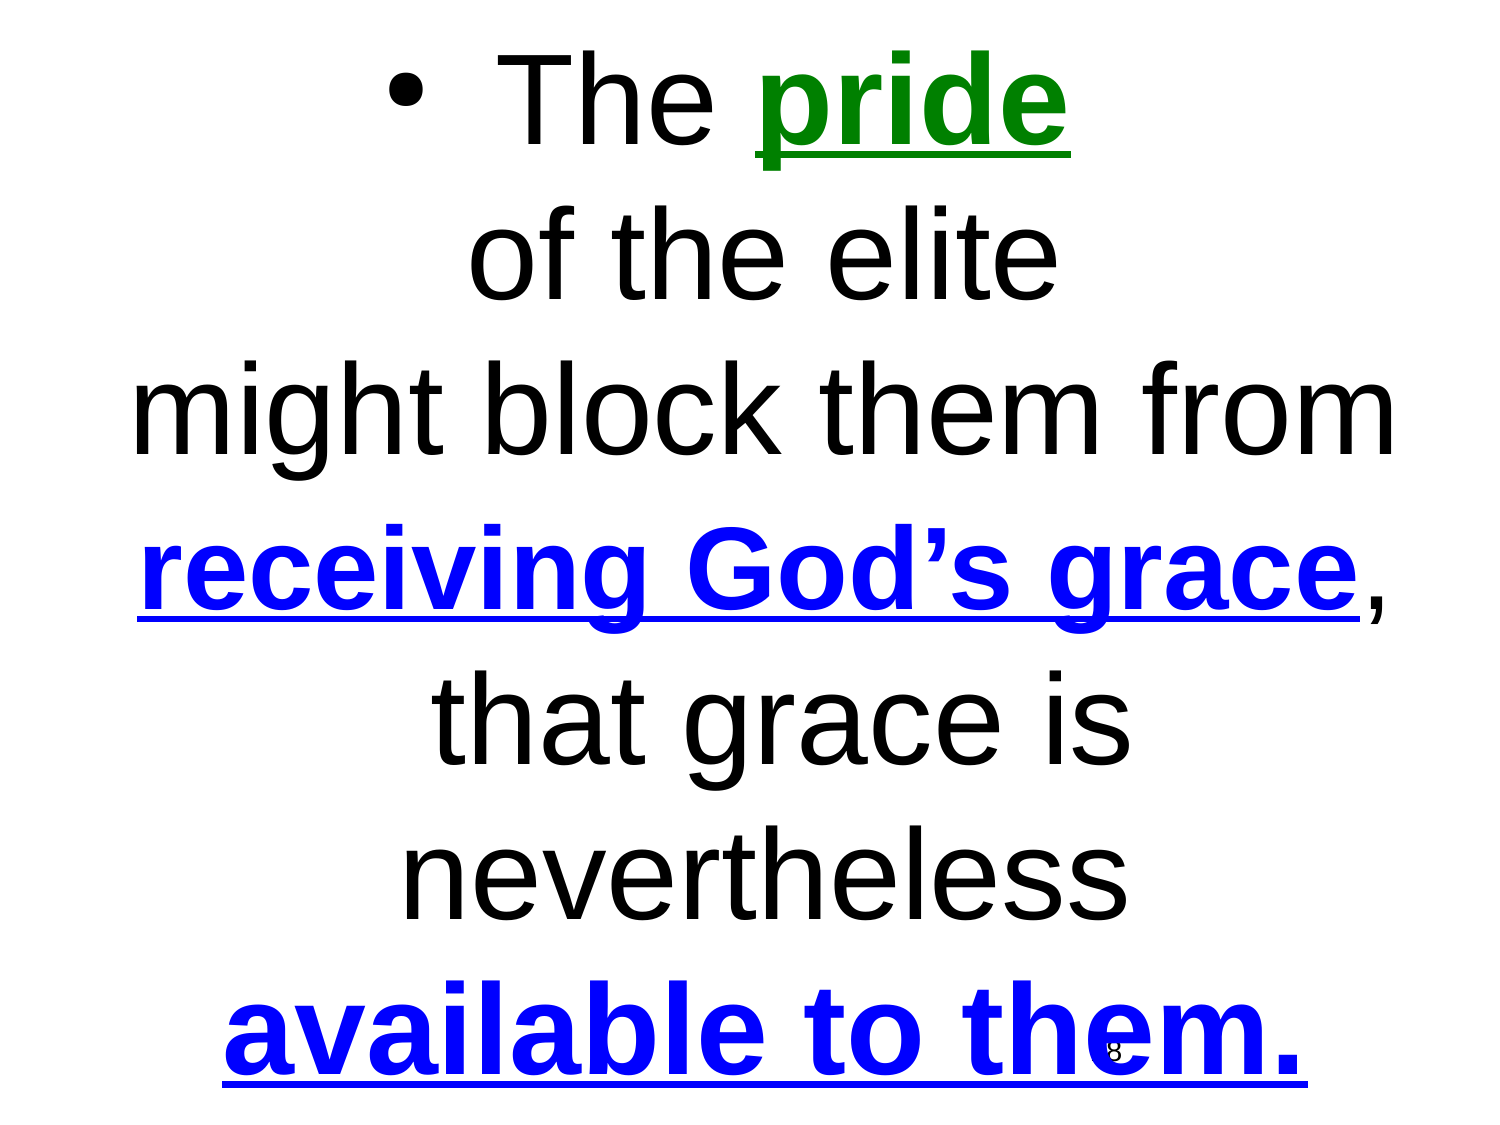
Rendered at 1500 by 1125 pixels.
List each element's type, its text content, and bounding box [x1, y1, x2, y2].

list The pride of the elite might block them from receiving God’s grace, that grace is nevertheless available to them. [15, 15, 1486, 1111]
